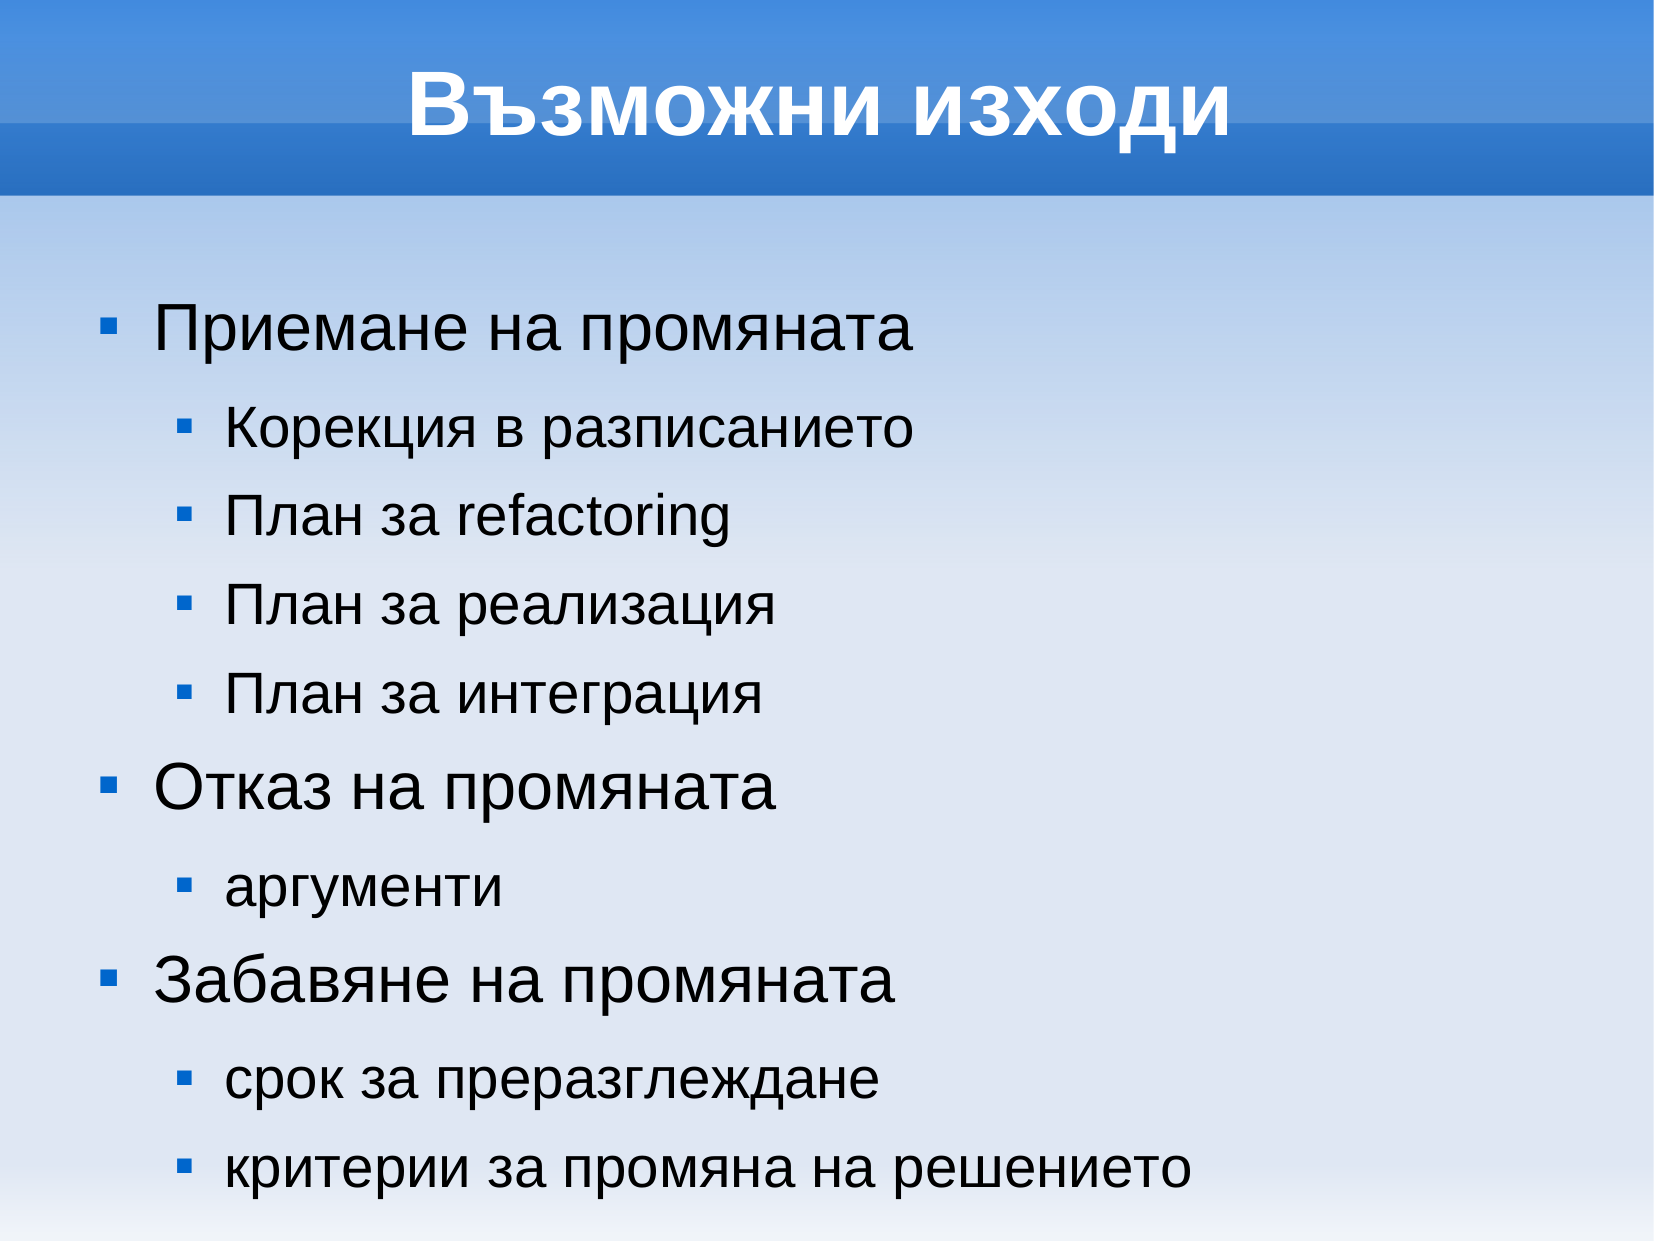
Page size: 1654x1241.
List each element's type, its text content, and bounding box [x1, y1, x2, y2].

title Възможни изходи [76, 0, 1565, 208]
picture [0, 0, 1654, 1241]
list Приемане на промяната Корекция в разписанието План за refactoring План за реализация План за интеграция Отказ на промяната аргументи Забавяне на промяната срок за преразглеждане критерии за промяна на решението [82, 290, 1571, 1201]
